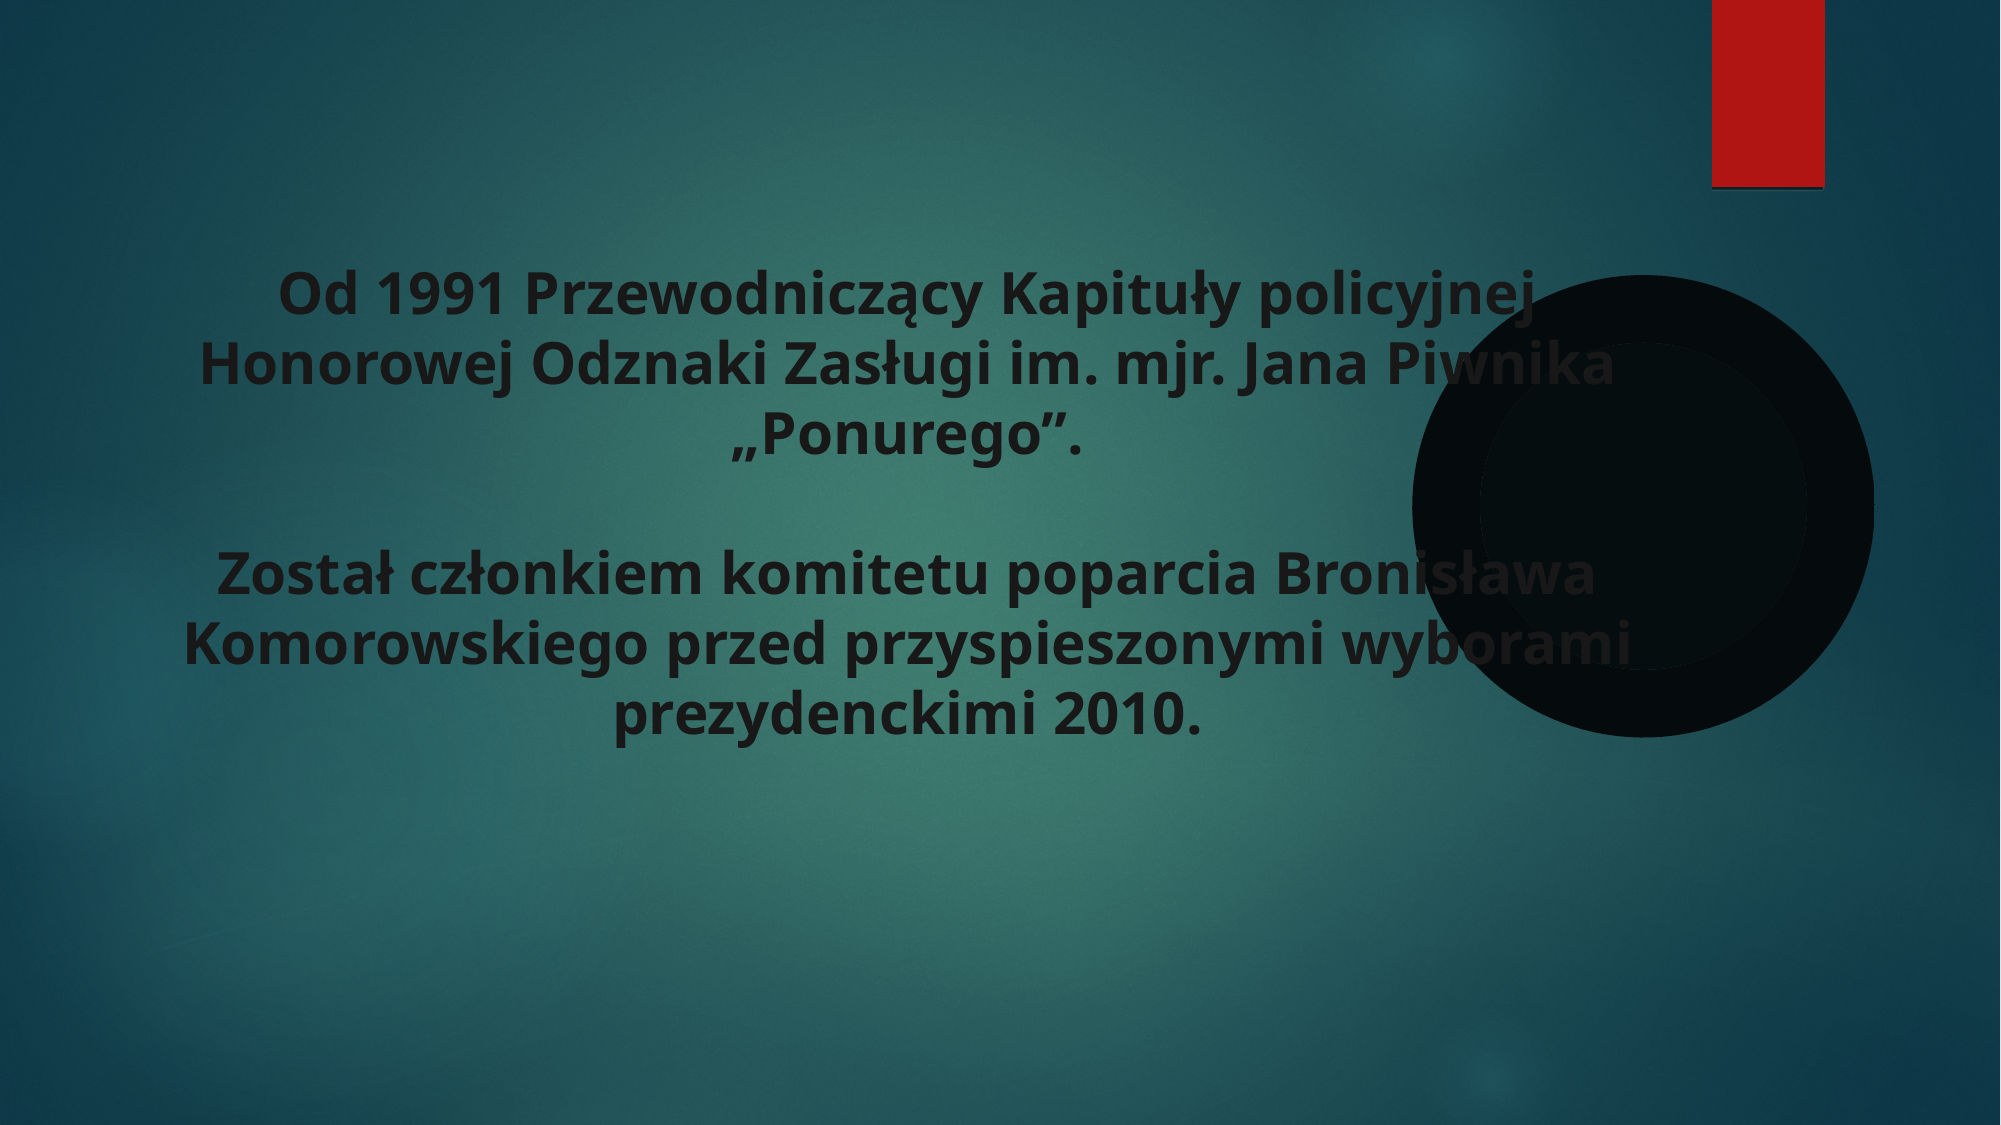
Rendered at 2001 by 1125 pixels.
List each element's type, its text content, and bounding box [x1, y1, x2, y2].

title Od 1991 Przewodniczący Kapituły policyjnej Honorowej Odznaki Zasługi im. mjr. Jana Piwnika „Ponurego”. Został członkiem komitetu poparcia Bronisława Komorowskiego przed przyspieszonymi wyborami prezydenckimi 2010. [162, 161, 1653, 964]
